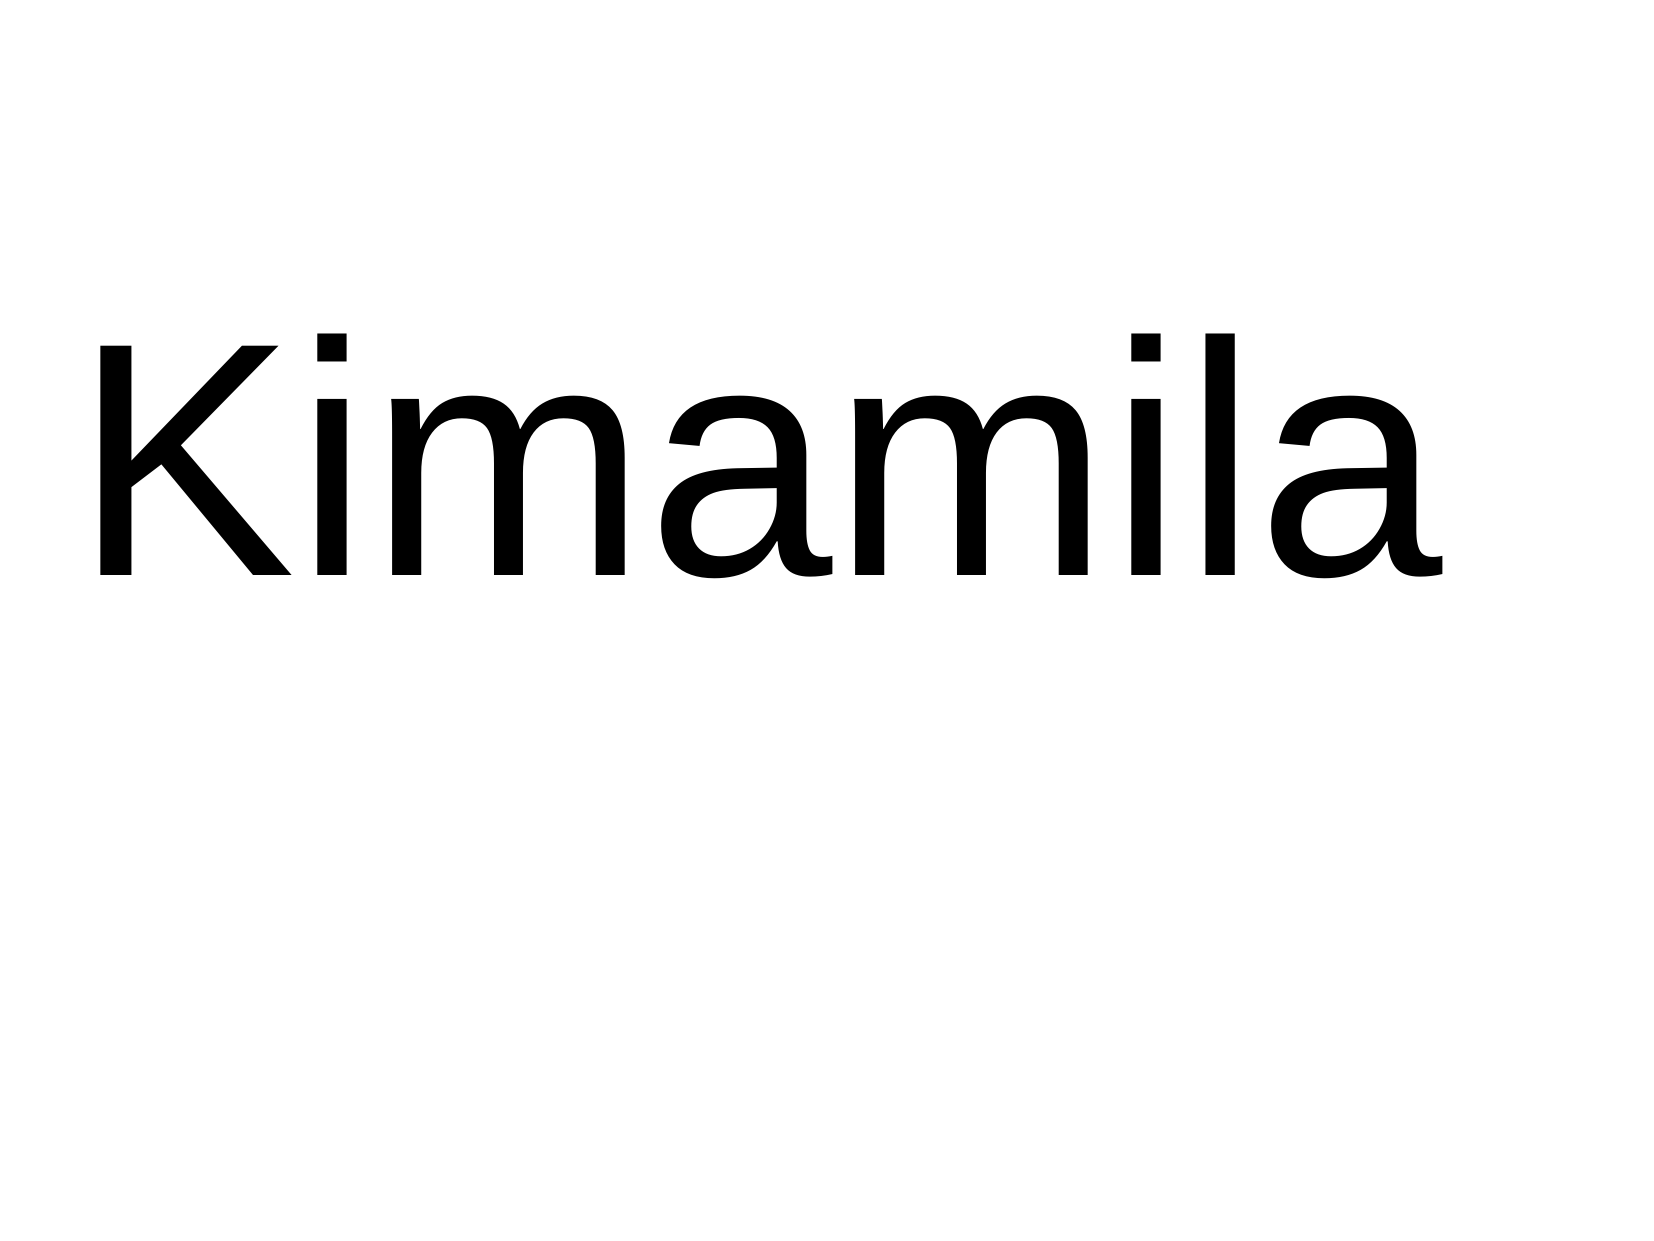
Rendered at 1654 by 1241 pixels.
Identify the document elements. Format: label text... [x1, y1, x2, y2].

text_box Kimamila [59, 265, 1565, 653]
